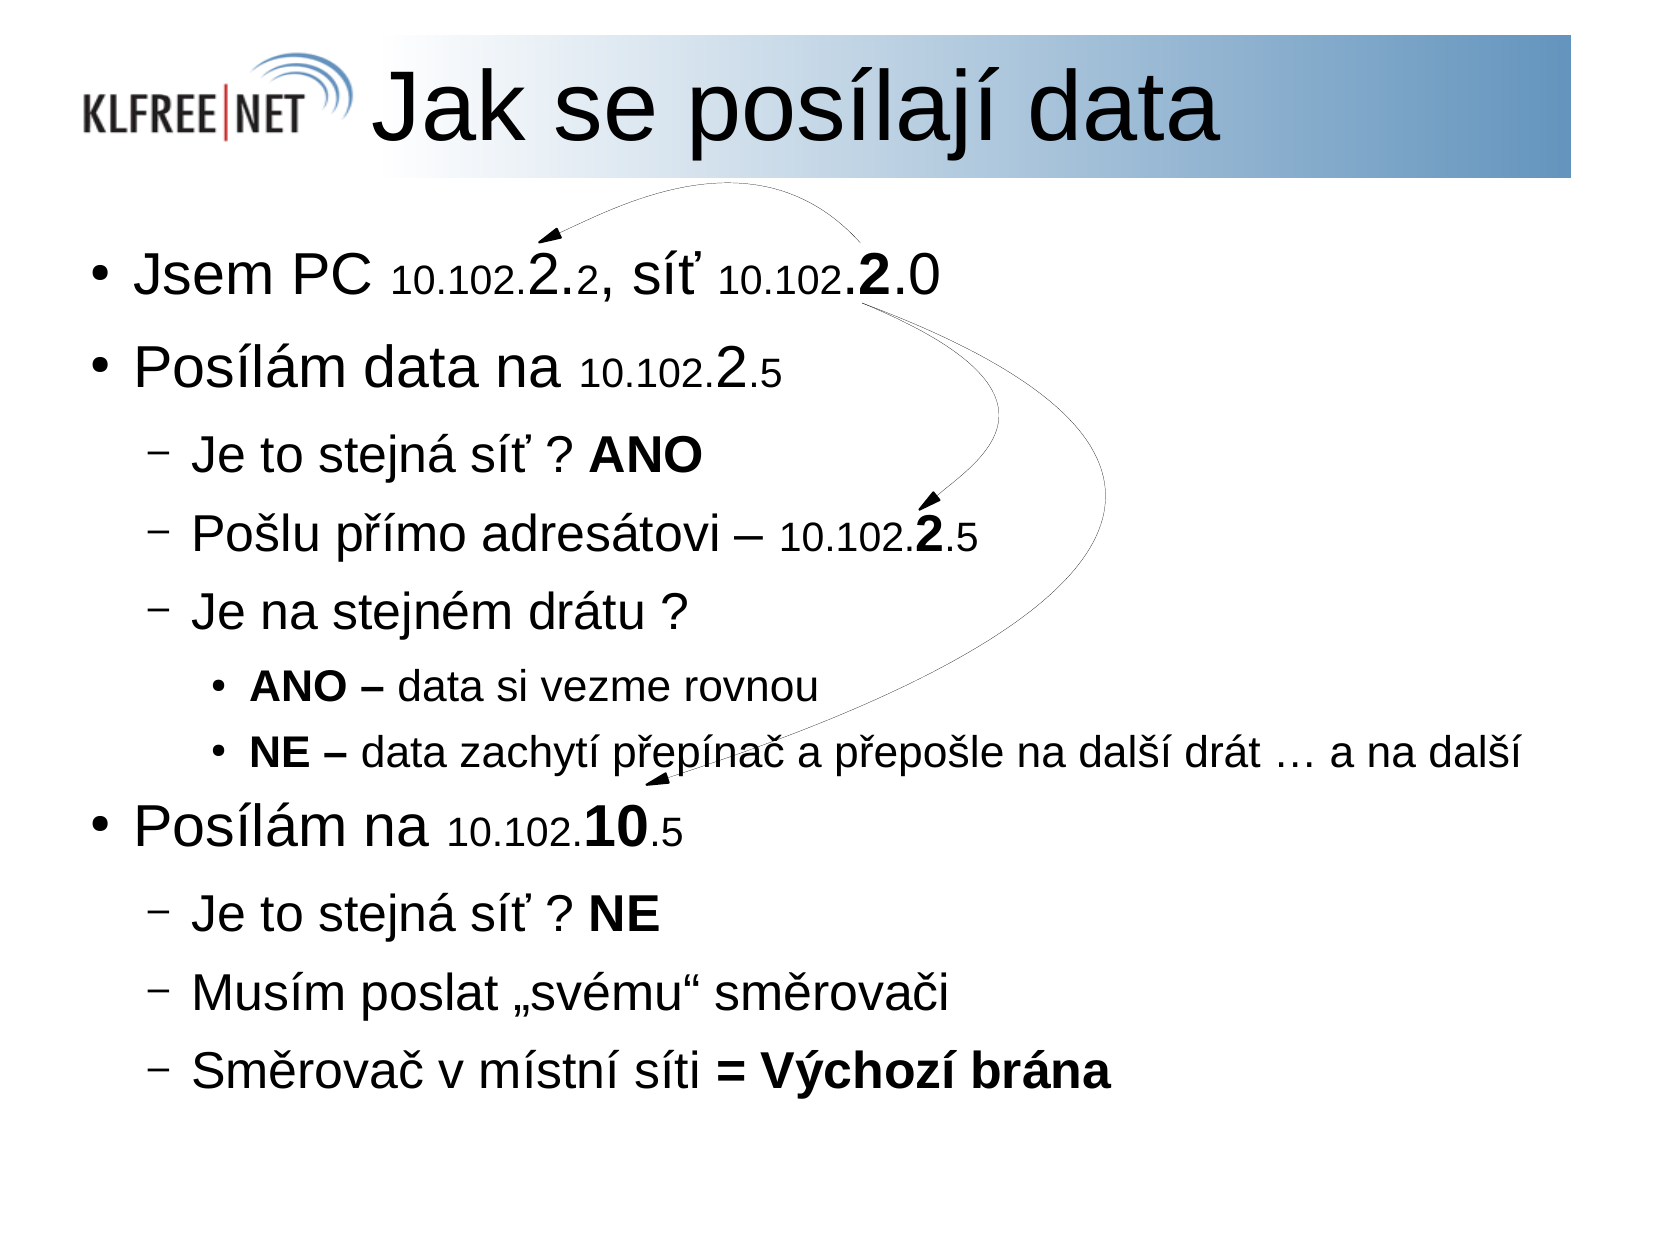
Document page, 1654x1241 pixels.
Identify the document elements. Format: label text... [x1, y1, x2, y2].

title Jak se posílají data [371, 47, 1560, 166]
picture [59, 11, 372, 201]
list Jsem PC 10.102.2.2, síť 10.102.2.0 Posílám data na 10.102.2.5 Je to stejná síť ? ANO Pošlu přímo adresátovi – 10.102.2.5 Je na stejném drátu ? ANO – data si vezme rovnou NE – data zachytí přepínač a přepošle na další drát … a na další Posílám na 10.102.10.5 Je to stejná síť ? NE Musím poslat „svému“ směrovači Směrovač v místní síti = Výchozí brána [75, 240, 1554, 1109]
